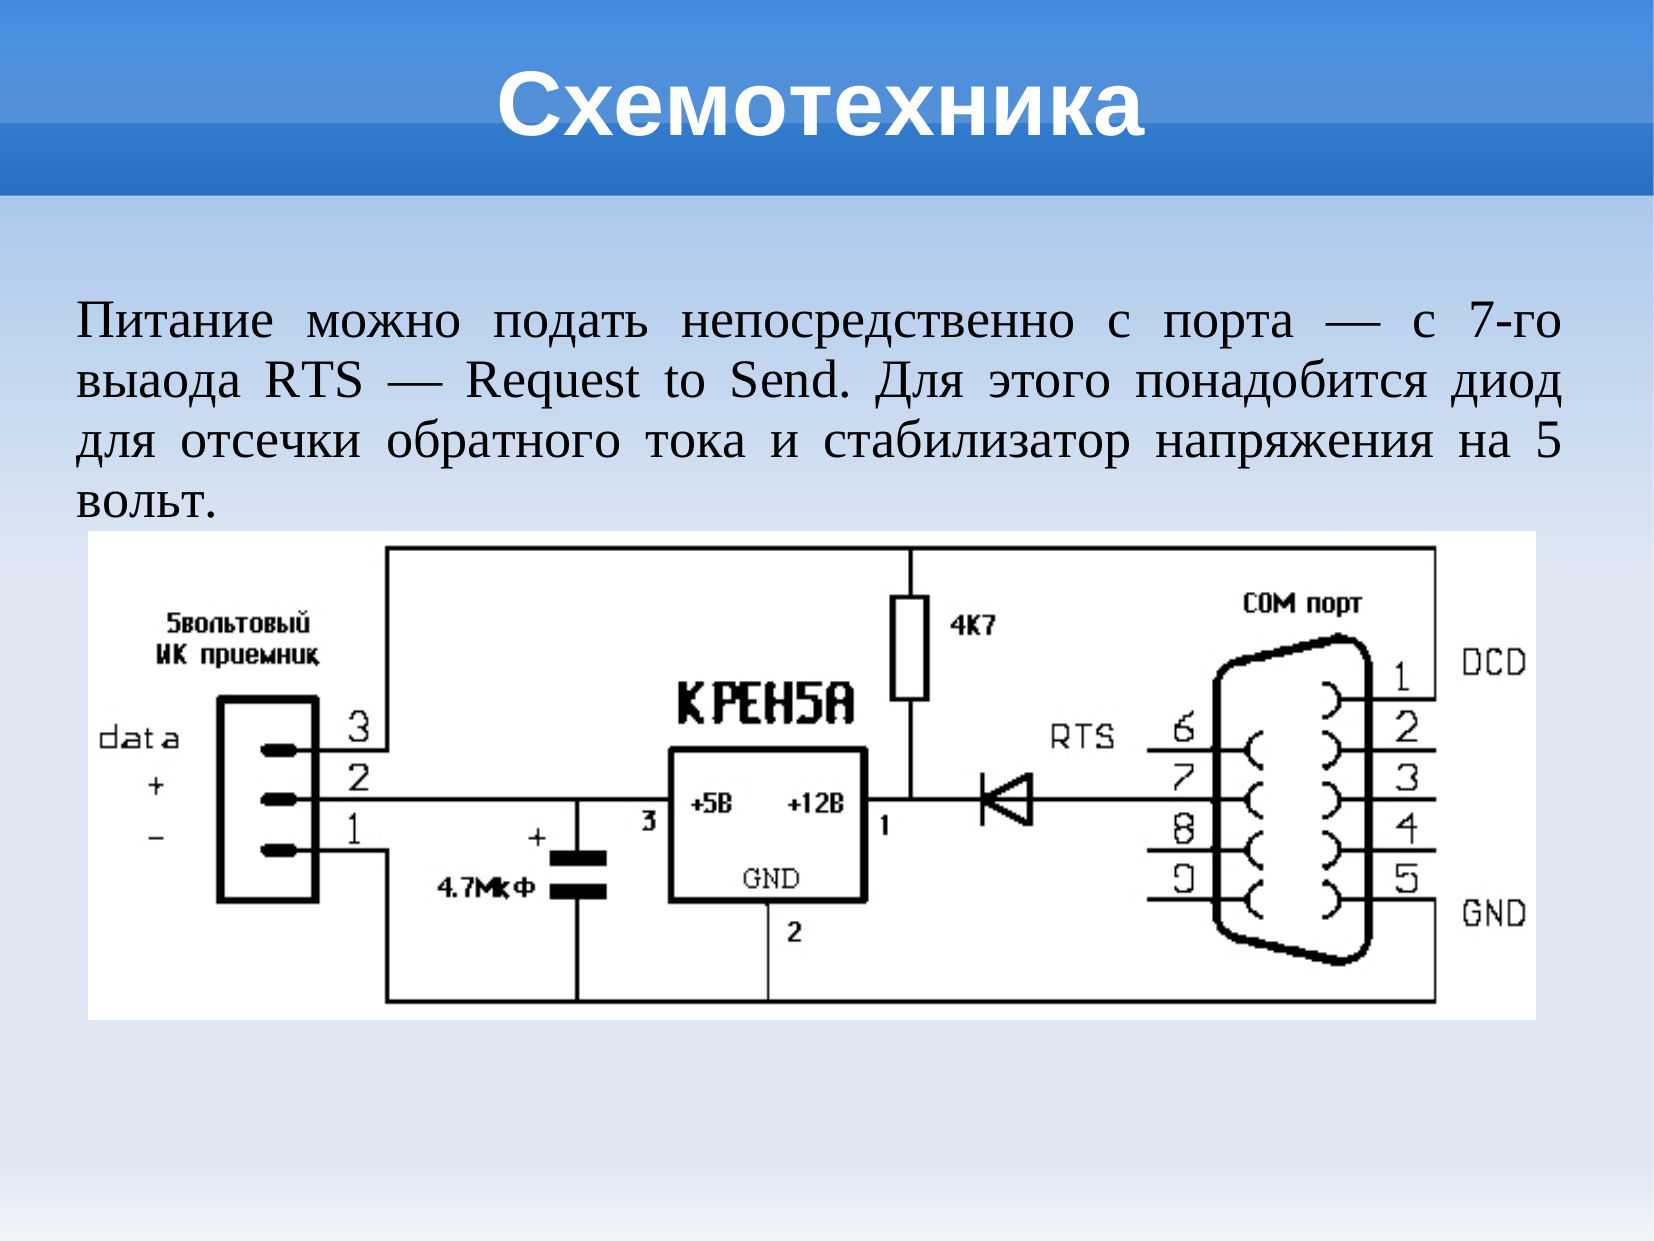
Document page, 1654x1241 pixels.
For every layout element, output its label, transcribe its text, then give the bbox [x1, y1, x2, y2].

picture [0, 0, 1654, 1241]
title Схемотехника [76, 7, 1565, 200]
list Питание можно подать непосредственно с порта ― с 7-го выаода RTS ― Request to Send. Для этого понадобится диод для отсечки обратного тока и стабилизатор напряжения на 5 вольт. [76, 288, 1565, 1093]
